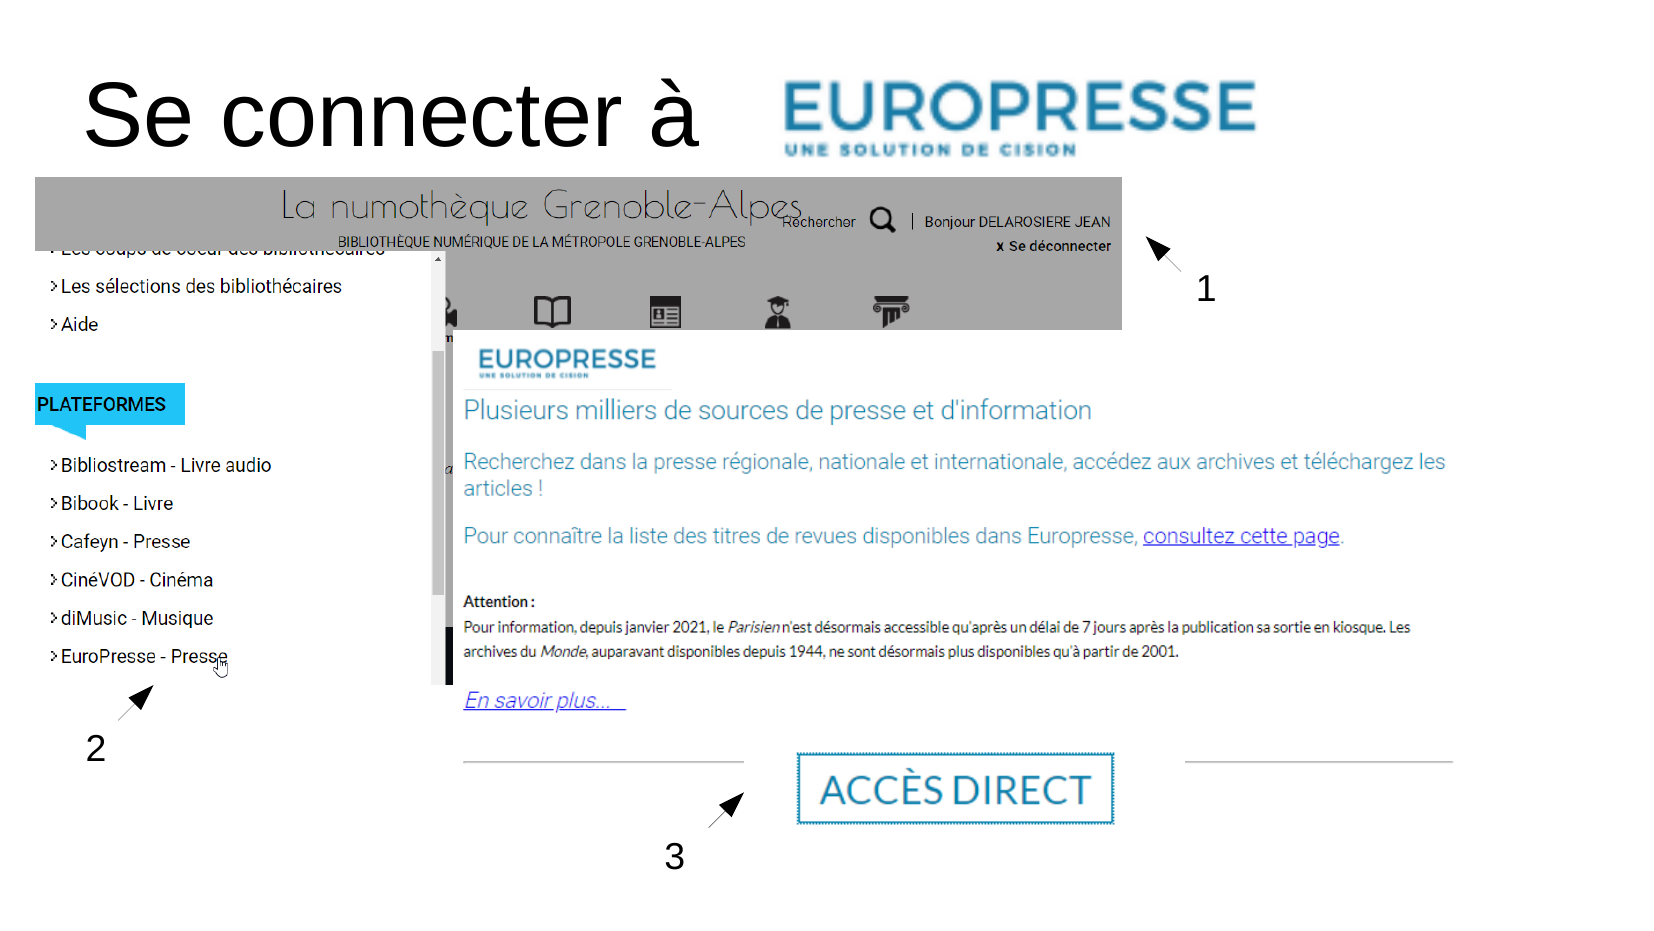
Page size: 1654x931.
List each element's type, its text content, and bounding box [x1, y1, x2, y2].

text_box 2 [70, 720, 130, 778]
title Se connecter à [82, 37, 1571, 193]
text_box 3 [649, 839, 709, 931]
text_box 1 [1181, 259, 1241, 319]
picture [763, 58, 1276, 172]
picture [35, 177, 1465, 886]
